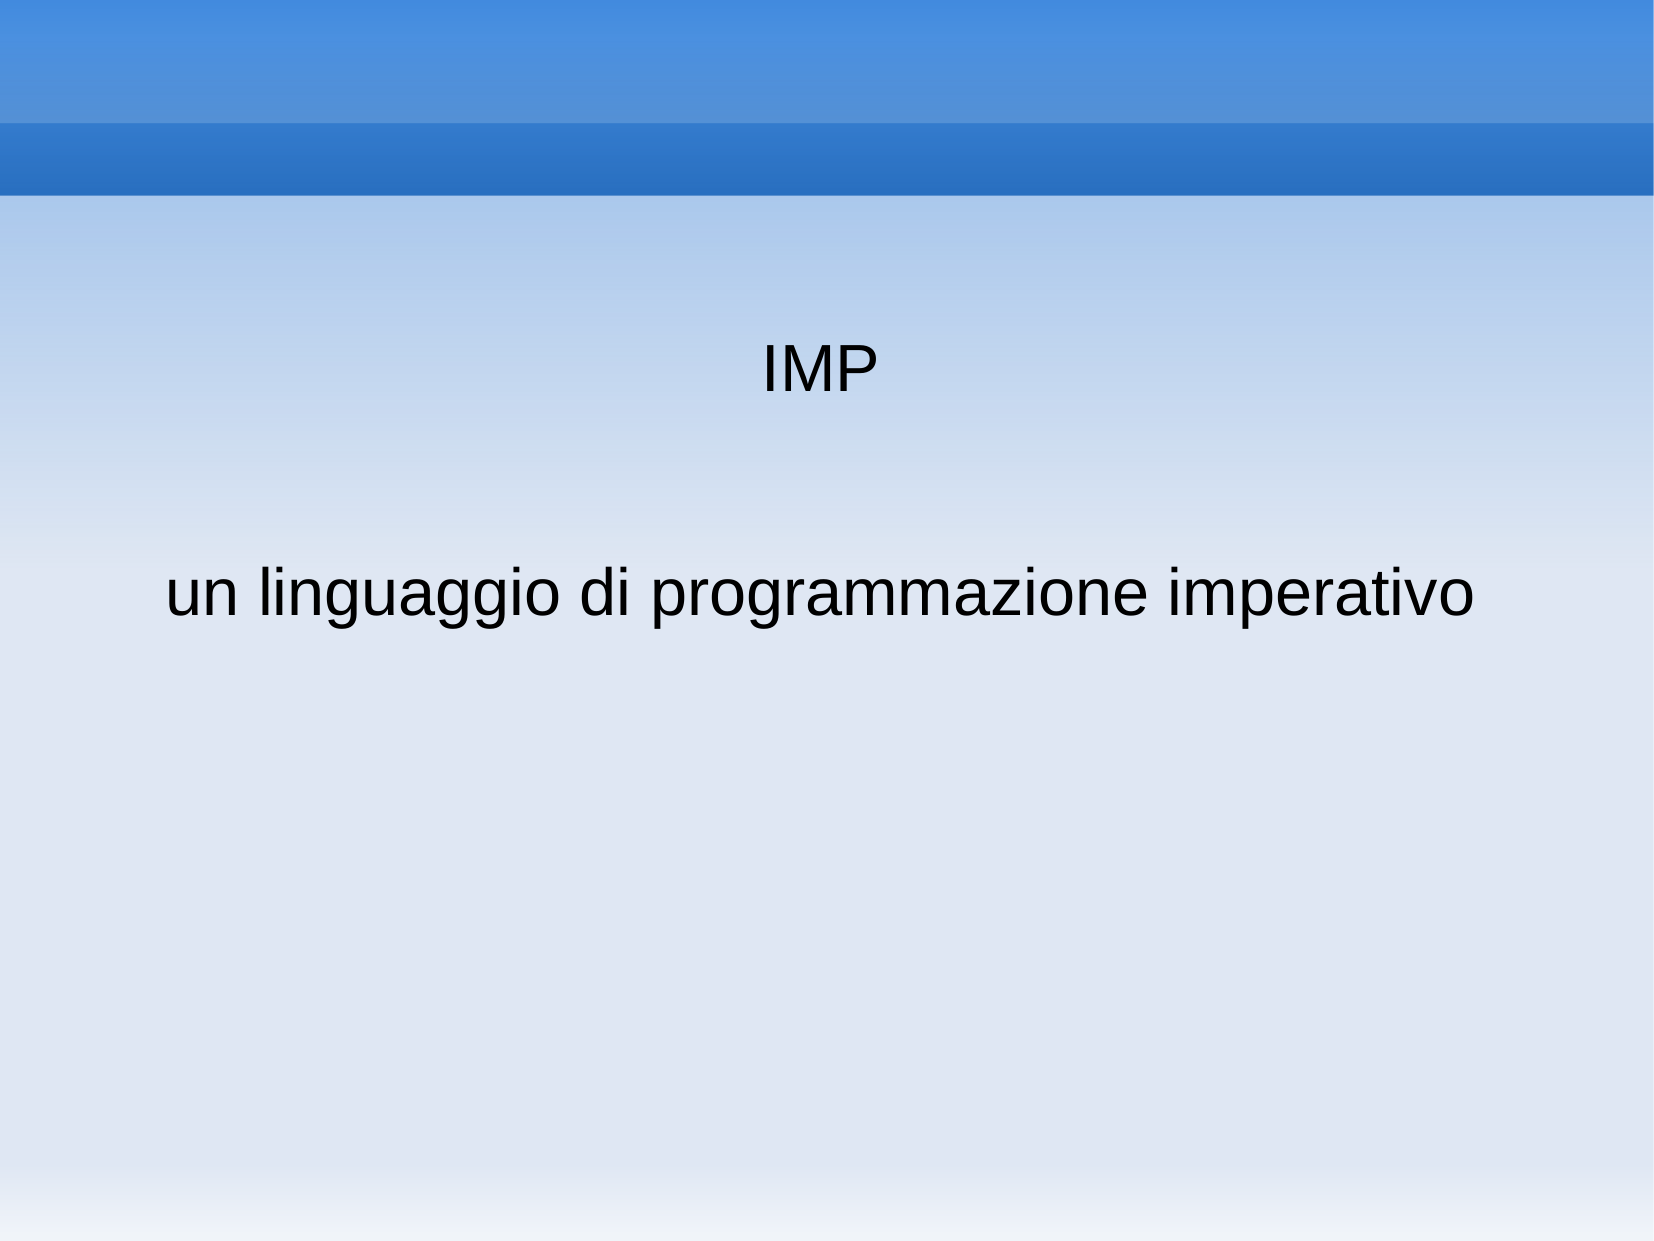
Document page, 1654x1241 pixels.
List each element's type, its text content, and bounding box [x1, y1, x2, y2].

subtitle IMP un linguaggio di programmazione imperativo [76, 0, 1565, 960]
picture [0, 0, 1654, 1241]
